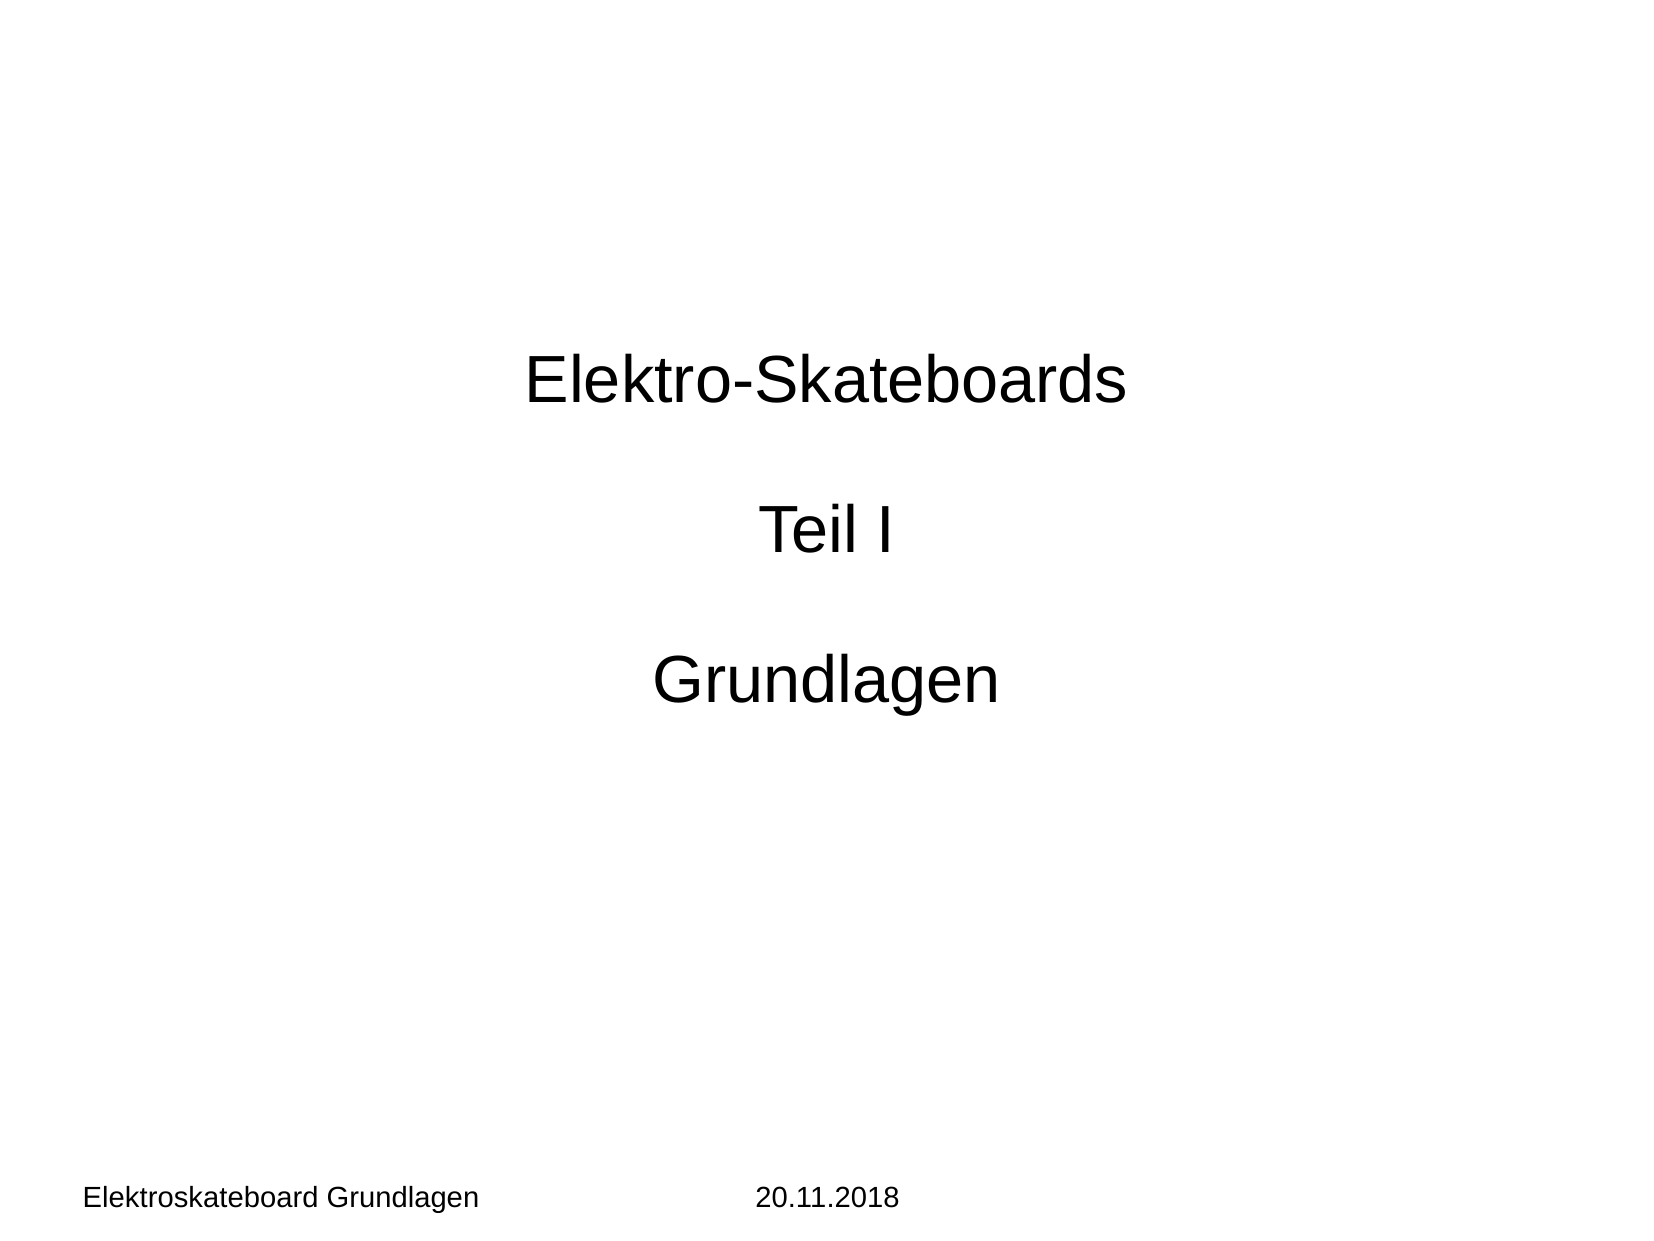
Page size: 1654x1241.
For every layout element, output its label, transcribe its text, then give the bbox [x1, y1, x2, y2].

subtitle Elektro-Skateboards Teil I Grundlagen [82, 49, 1571, 1010]
